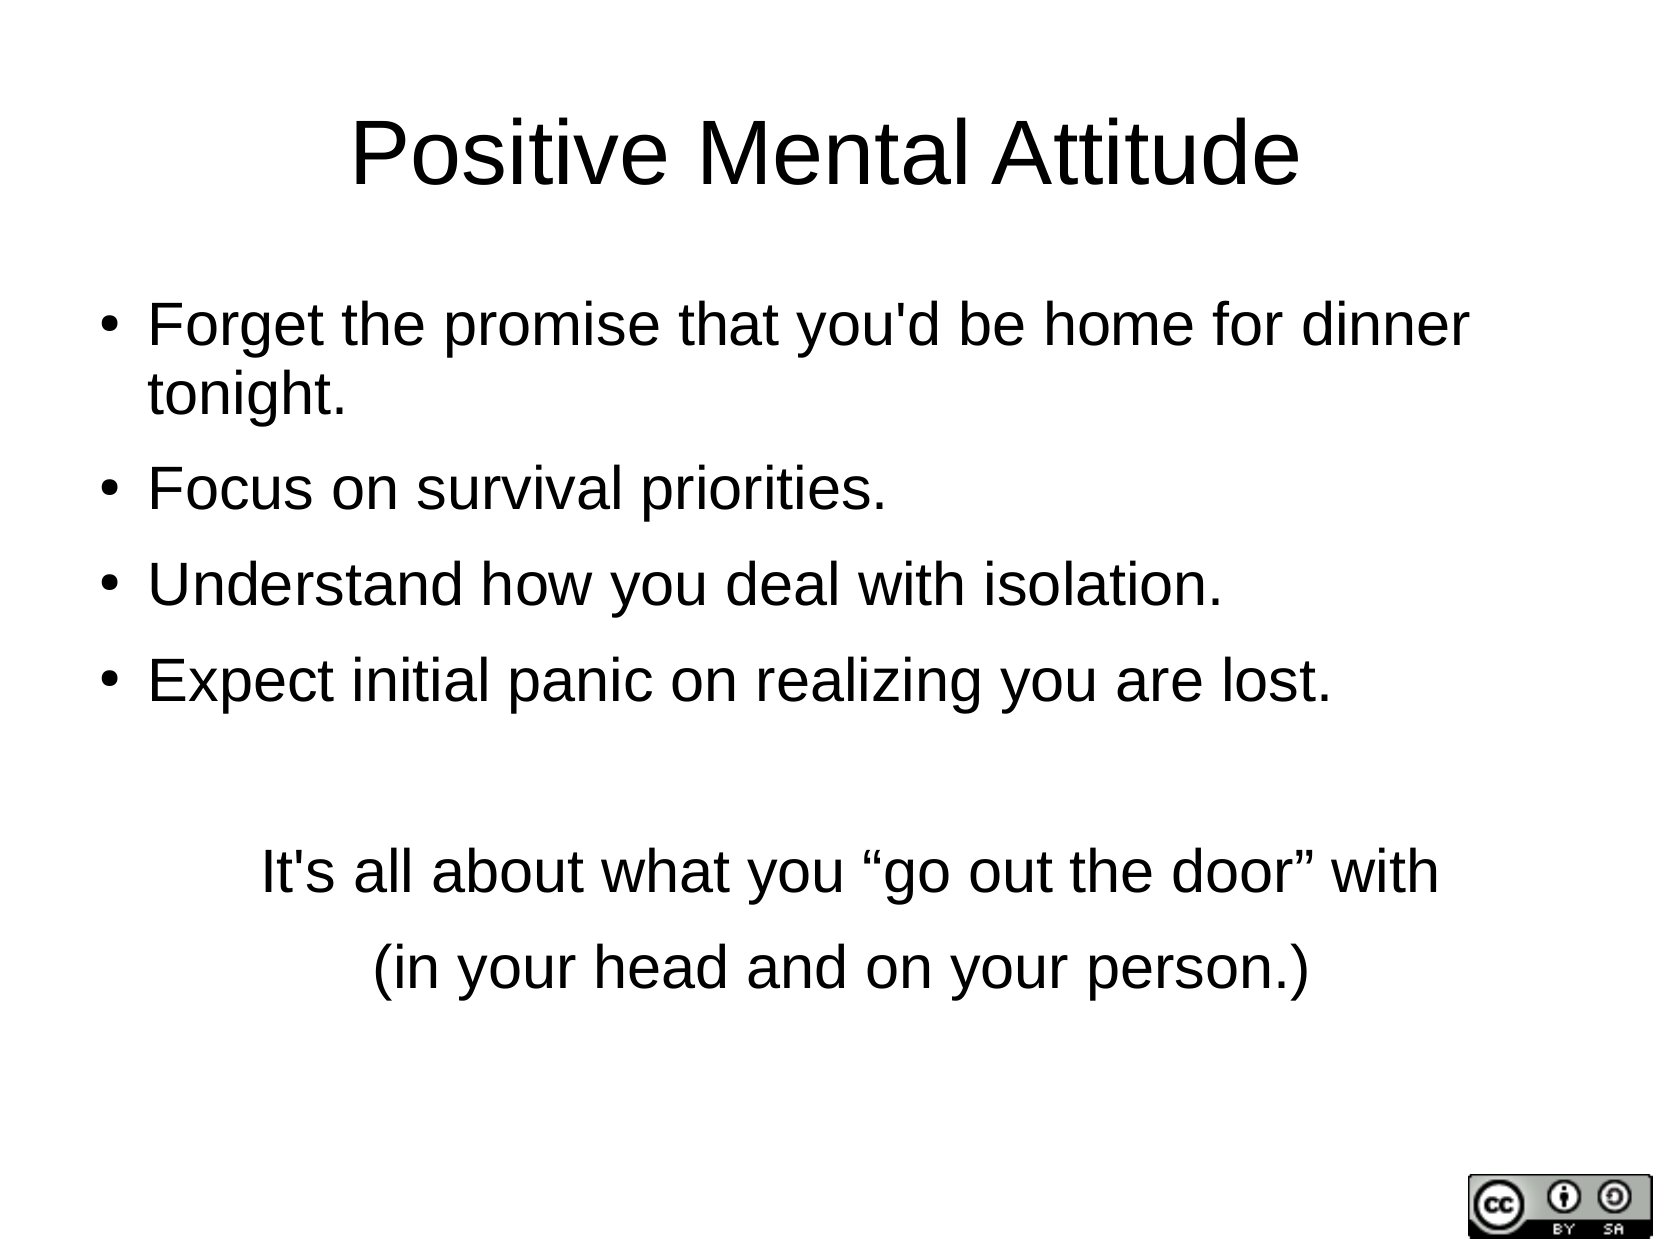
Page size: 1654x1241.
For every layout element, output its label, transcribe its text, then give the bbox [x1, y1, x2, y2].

picture [1468, 1174, 1653, 1239]
title Positive Mental Attitude [82, 49, 1571, 257]
list Forget the promise that you'd be home for dinner tonight. Focus on survival priorities. Understand how you deal with isolation. Expect initial panic on realizing you are lost. It's all about what you “go out the door” with (in your head and on your person.) [82, 290, 1571, 1010]
